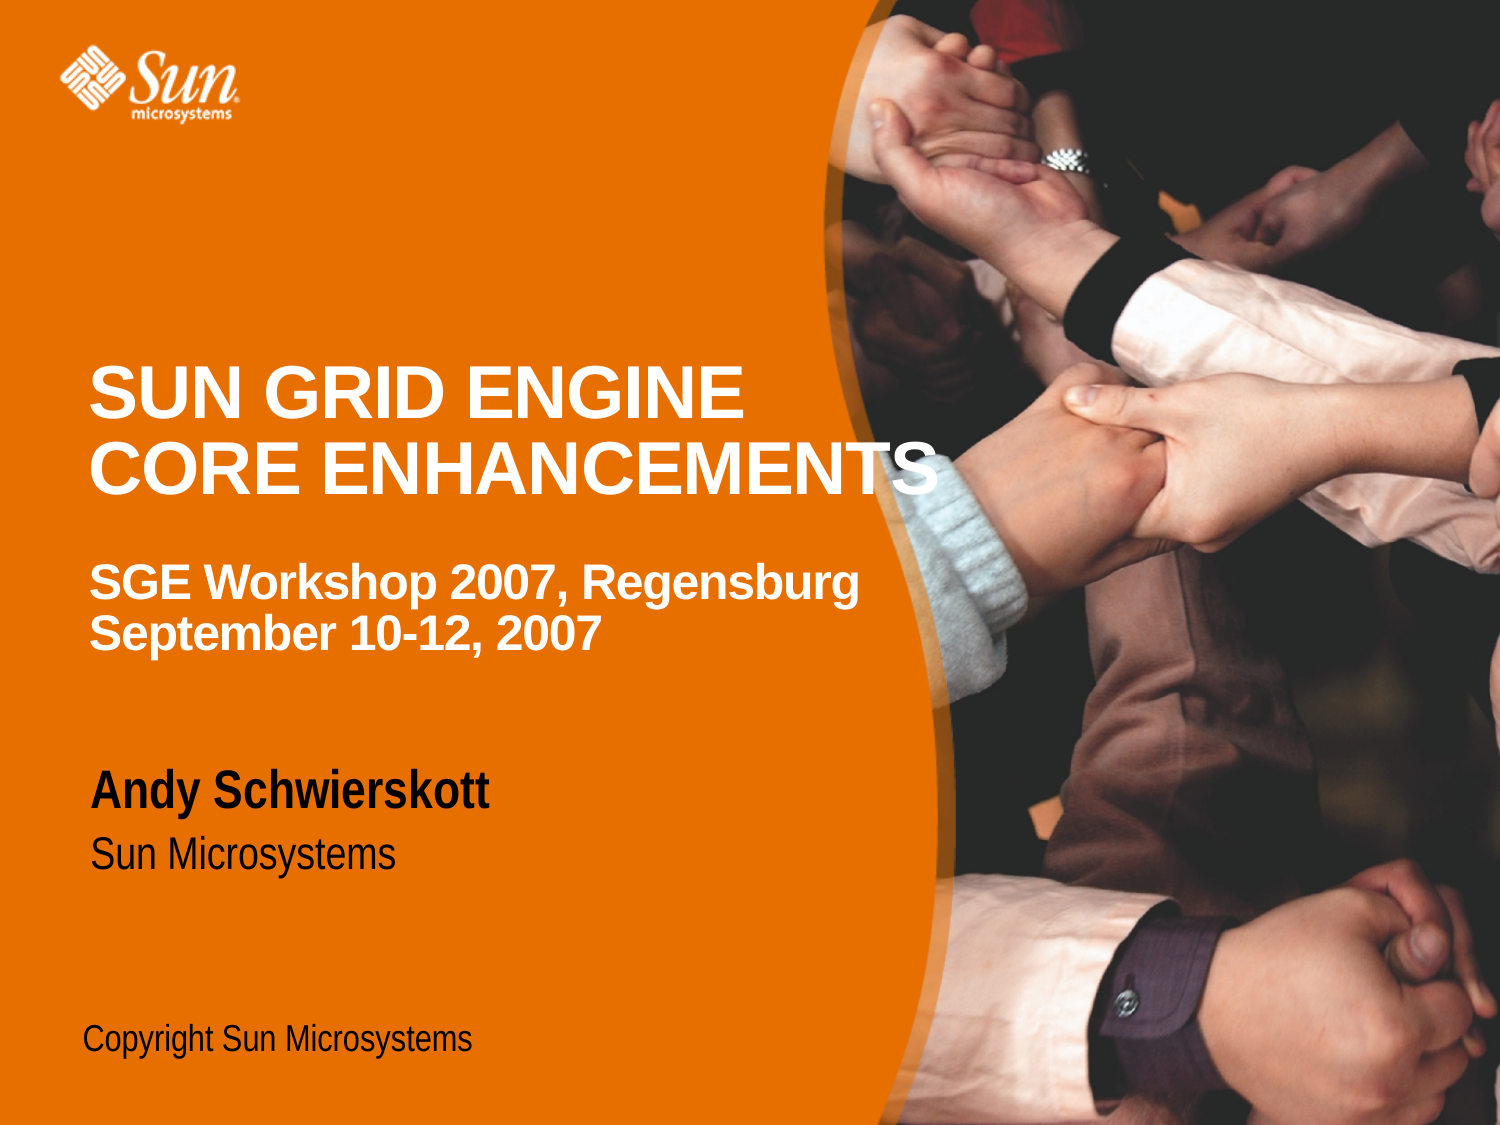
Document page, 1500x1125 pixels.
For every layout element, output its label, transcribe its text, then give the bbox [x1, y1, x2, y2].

title SUN GRID ENGINE CORE ENHANCEMENTS SGE Workshop 2007, Regensburg September 10-12, 2007 [88, 350, 947, 716]
picture [0, 0, 1500, 1125]
text_box Copyright Sun Microsystems [82, 1016, 476, 1060]
list Andy Schwierskott Sun Microsystems [90, 766, 1080, 987]
